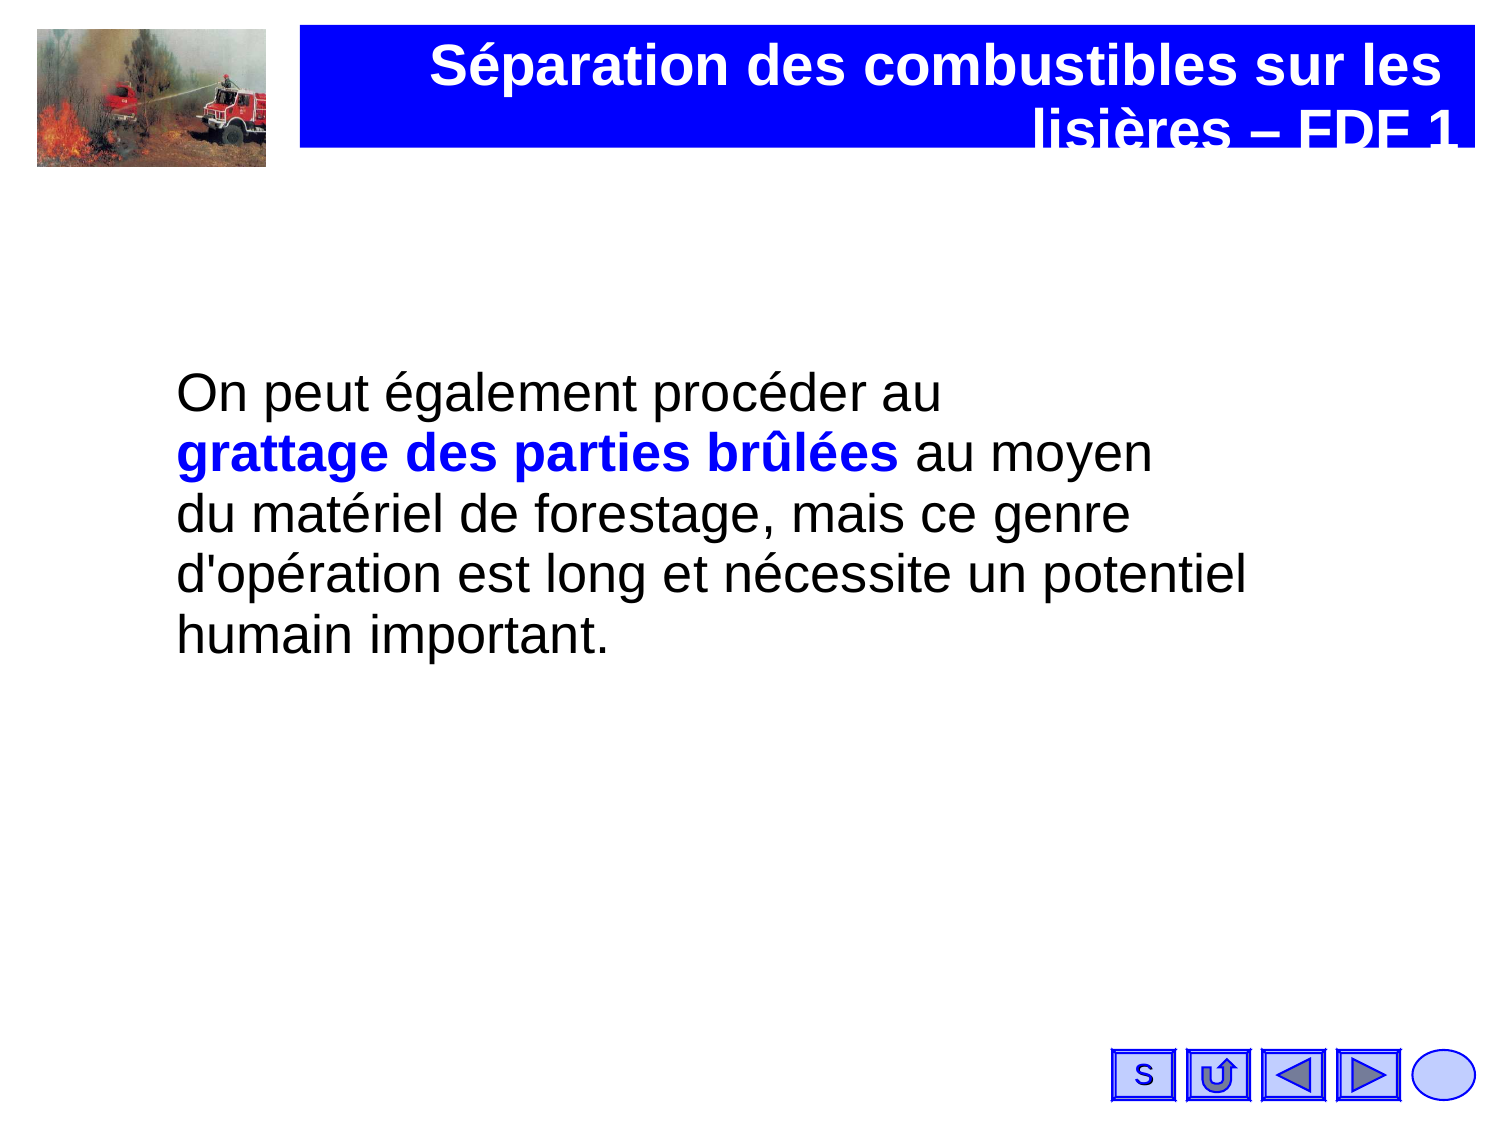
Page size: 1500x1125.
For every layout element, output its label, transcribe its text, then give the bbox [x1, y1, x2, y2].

text_box [1412, 1049, 1476, 1101]
text_box On peut également procéder au grattage des parties brûlées au moyen du matériel de forestage, mais ce genre d'opération est long et nécessite un potentiel humain important. [161, 354, 1280, 673]
picture [37, 29, 266, 167]
text_box Séparation des combustibles sur les lisières – FDF 1 [299, 24, 1475, 148]
